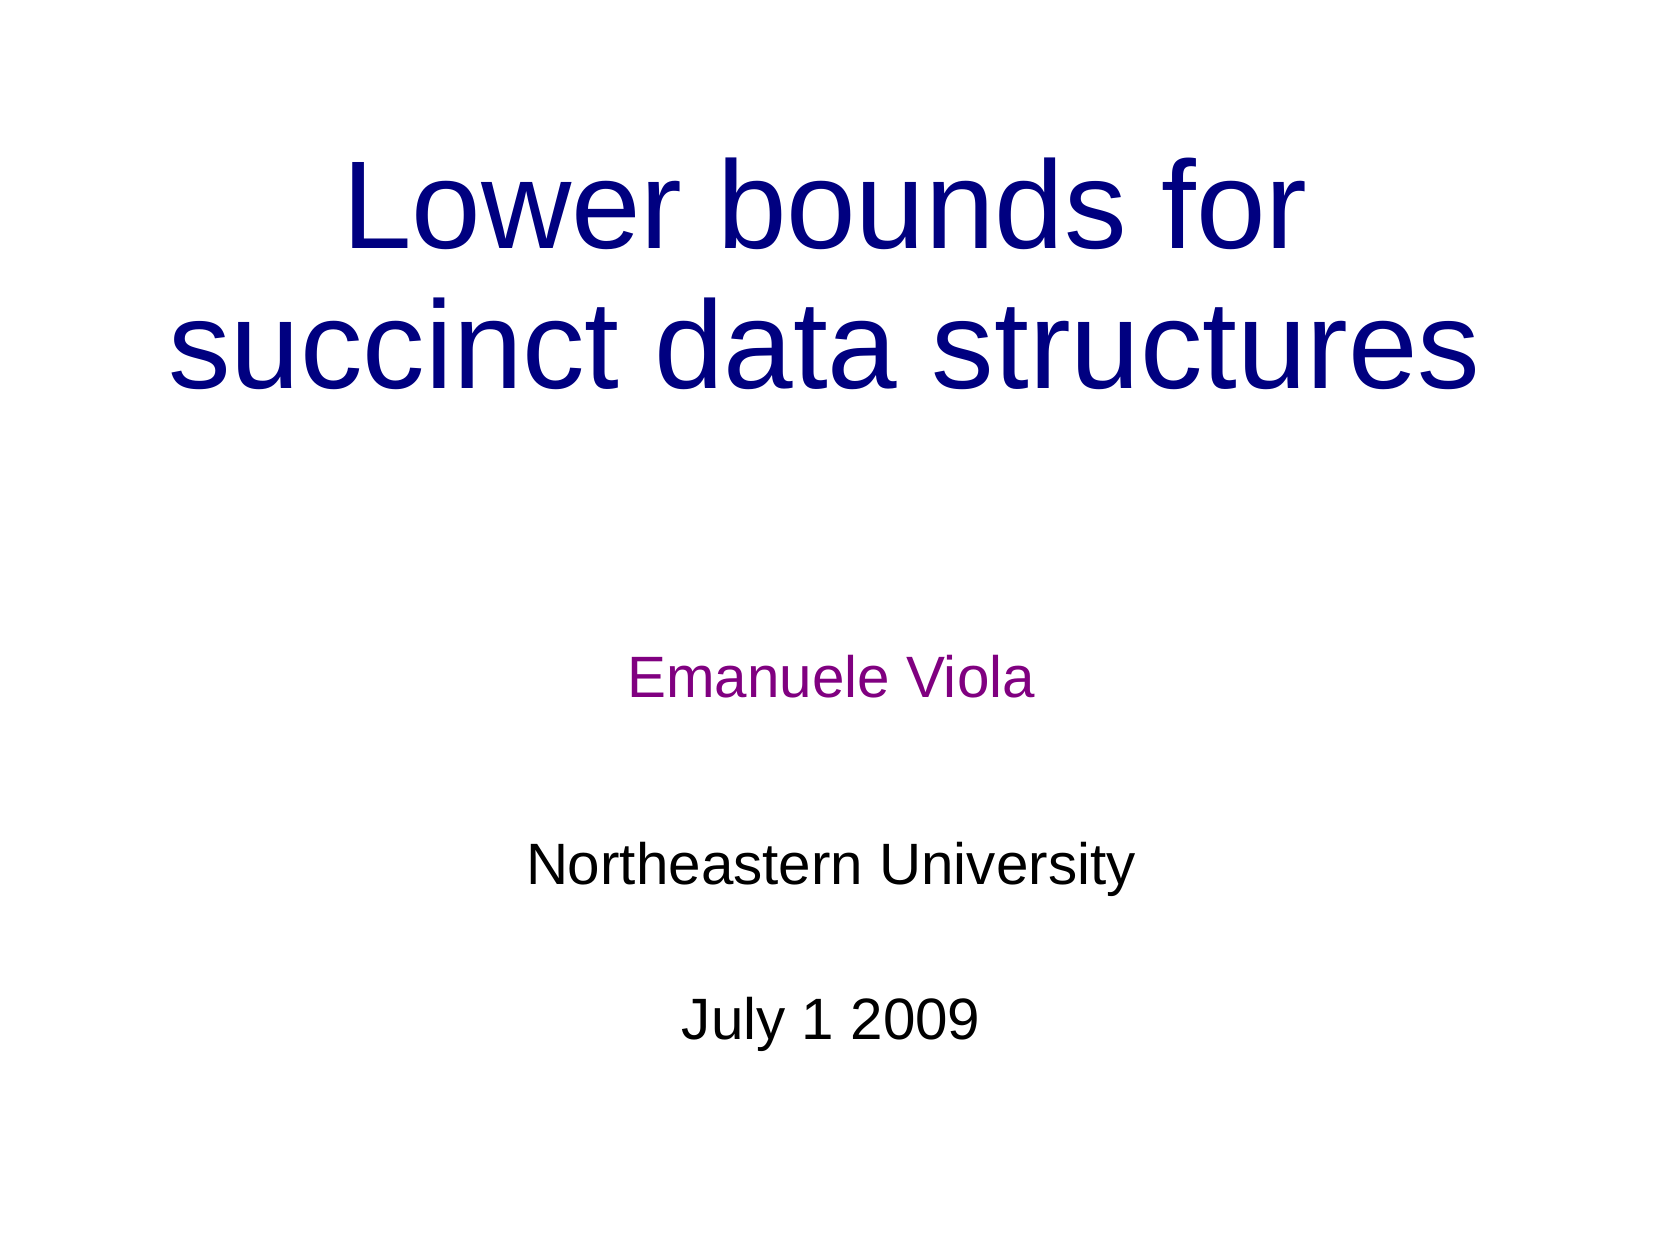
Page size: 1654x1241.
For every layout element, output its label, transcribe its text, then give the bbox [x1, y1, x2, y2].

subtitle Emanuele Viola Northeastern University July 1 2009 [37, 637, 1626, 1201]
title Lower bounds for succinct data structures [75, 99, 1576, 451]
